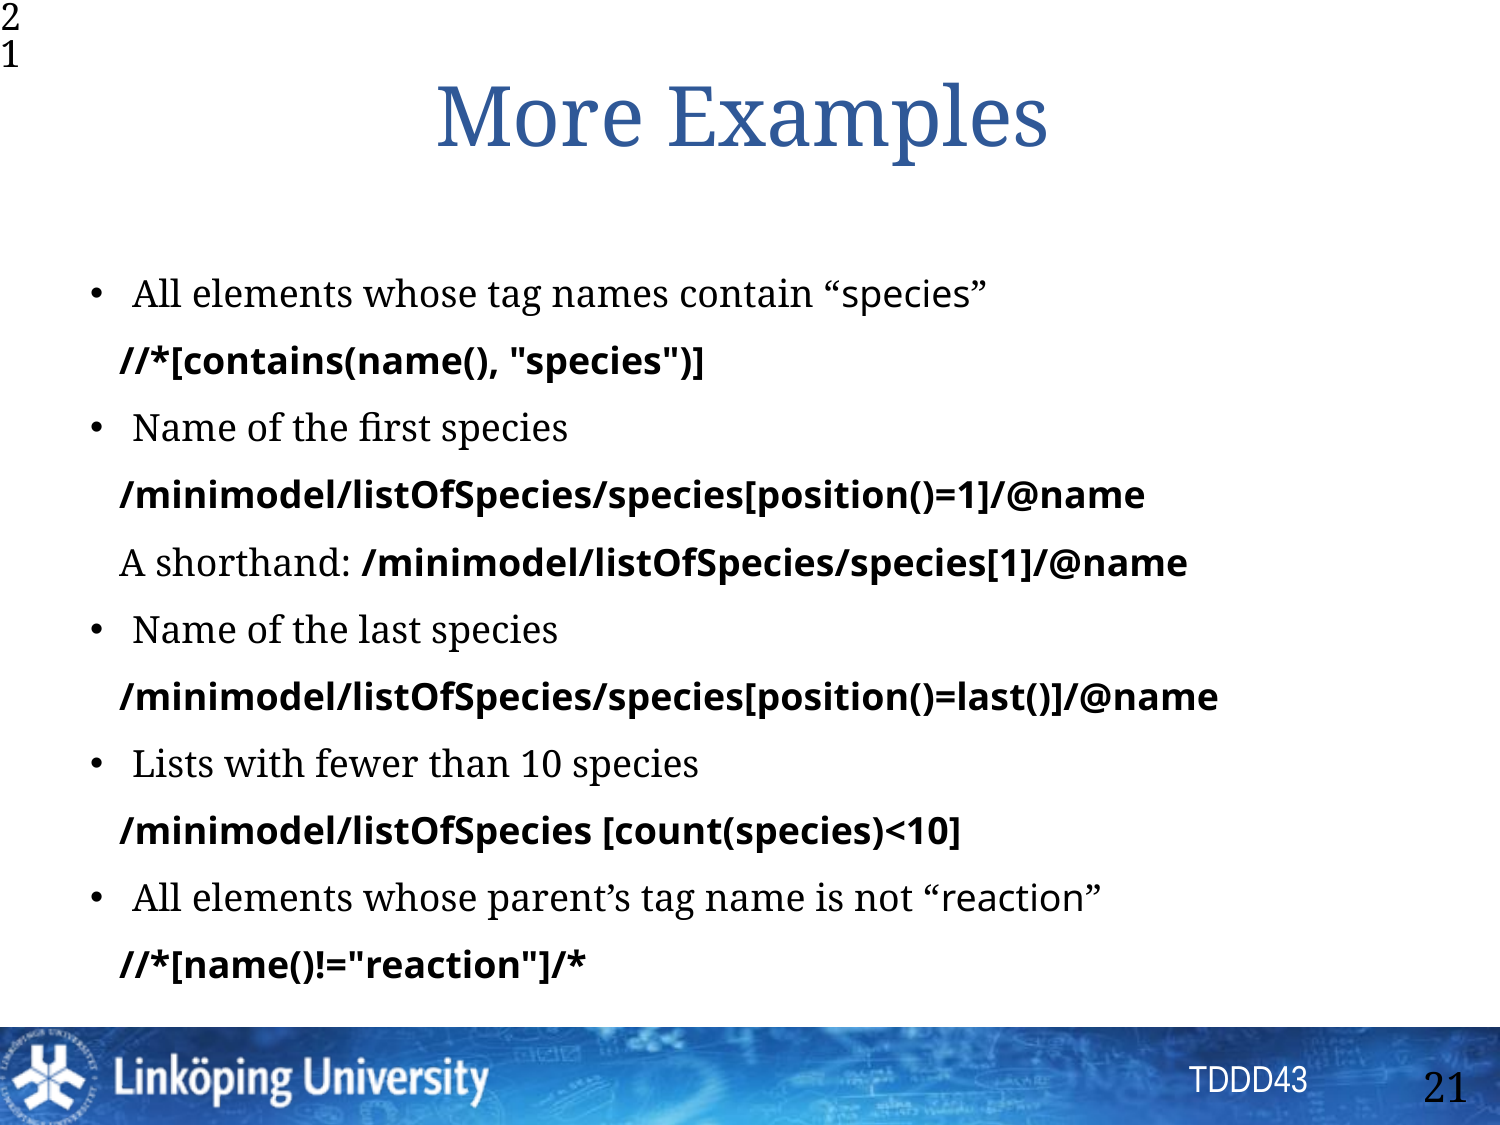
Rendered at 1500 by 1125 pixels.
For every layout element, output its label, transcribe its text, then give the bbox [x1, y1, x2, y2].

picture [0, 1027, 1500, 1125]
title More Examples [67, 30, 1418, 171]
text_box <number> [1407, 1053, 1500, 1114]
list All elements whose tag names contain “species” //*[contains(name(), "species")] Name of the first species /minimodel/listOfSpecies/species[position()=1]/@name A shorthand: /minimodel/listOfSpecies/species[1]/@name Name of the last species /minimodel/listOfSpecies/species[position()=last()]/@name Lists with fewer than 10 species /minimodel/listOfSpecies [count(species)<10] All elements whose parent’s tag name is not “reaction” //*[name()!="reaction"]/* [75, 262, 1425, 1005]
